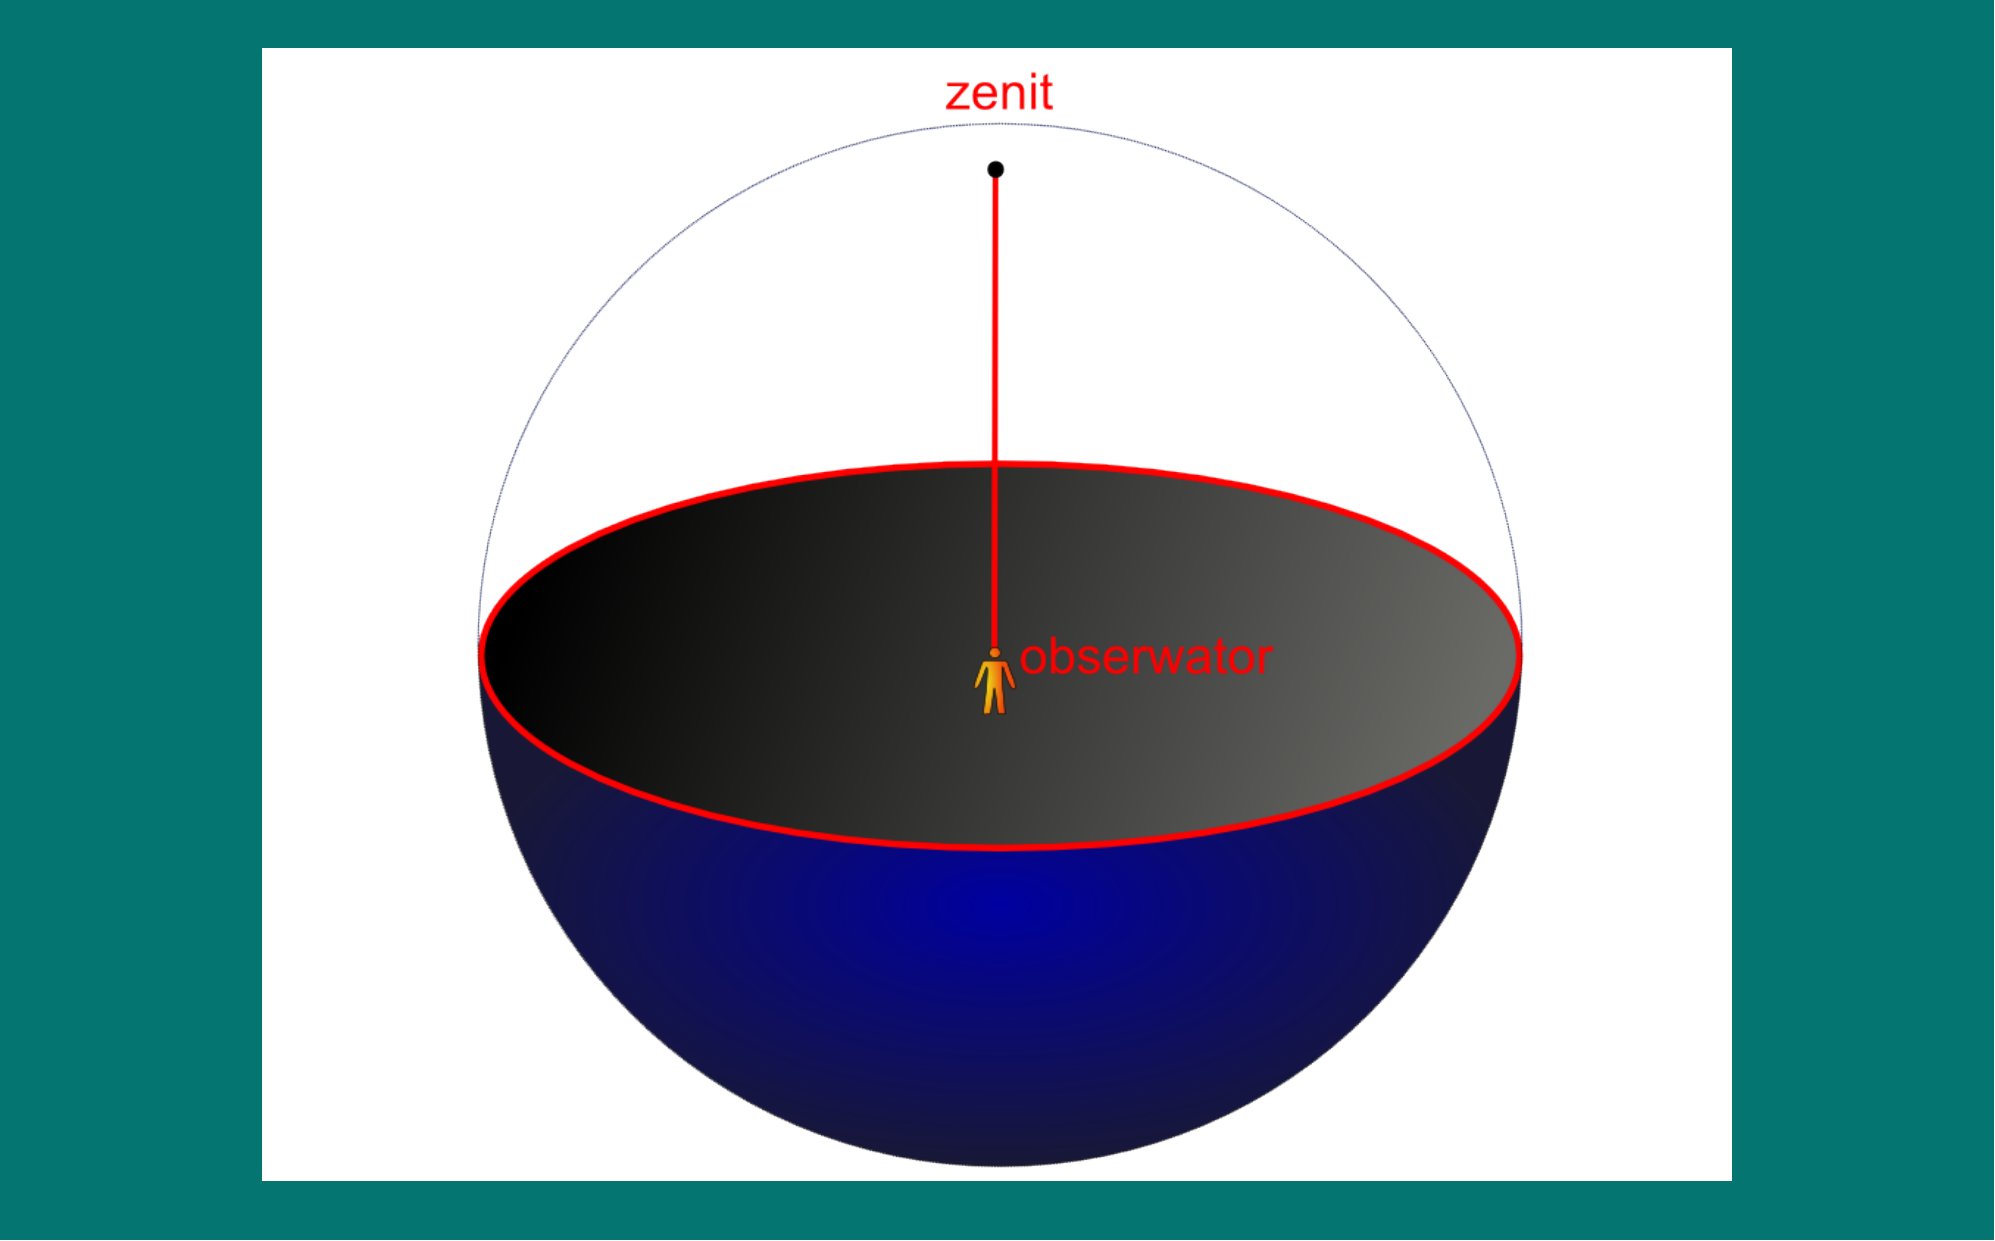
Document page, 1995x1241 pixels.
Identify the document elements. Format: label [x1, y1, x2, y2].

picture [262, 47, 1733, 1181]
